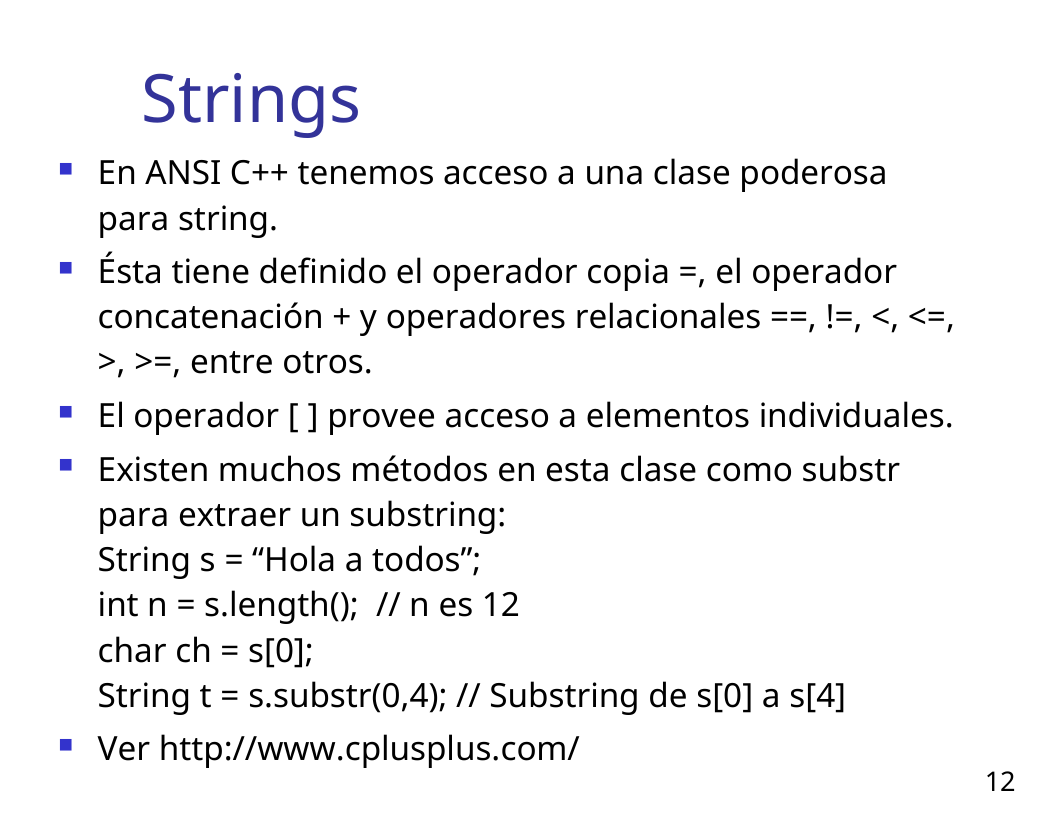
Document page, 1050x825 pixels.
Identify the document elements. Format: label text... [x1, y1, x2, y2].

list En ANSI C++ tenemos acceso a una clase poderosa para string. Ésta tiene definido el operador copia =, el operador concatenación + y operadores relacionales ==, !=, <, <=, >, >=, entre otros. El operador [ ] provee acceso a elementos individuales. Existen muchos métodos en esta clase como substr para extraer un substring: String s = “Hola a todos”; int n = s.length(); // n es 12 char ch = s[0]; String t = s.substr(0,4); // Substring de s[0] a s[4] Ver http://www.cplusplus.com/ [47, 143, 976, 704]
title Strings [131, 27, 1026, 148]
